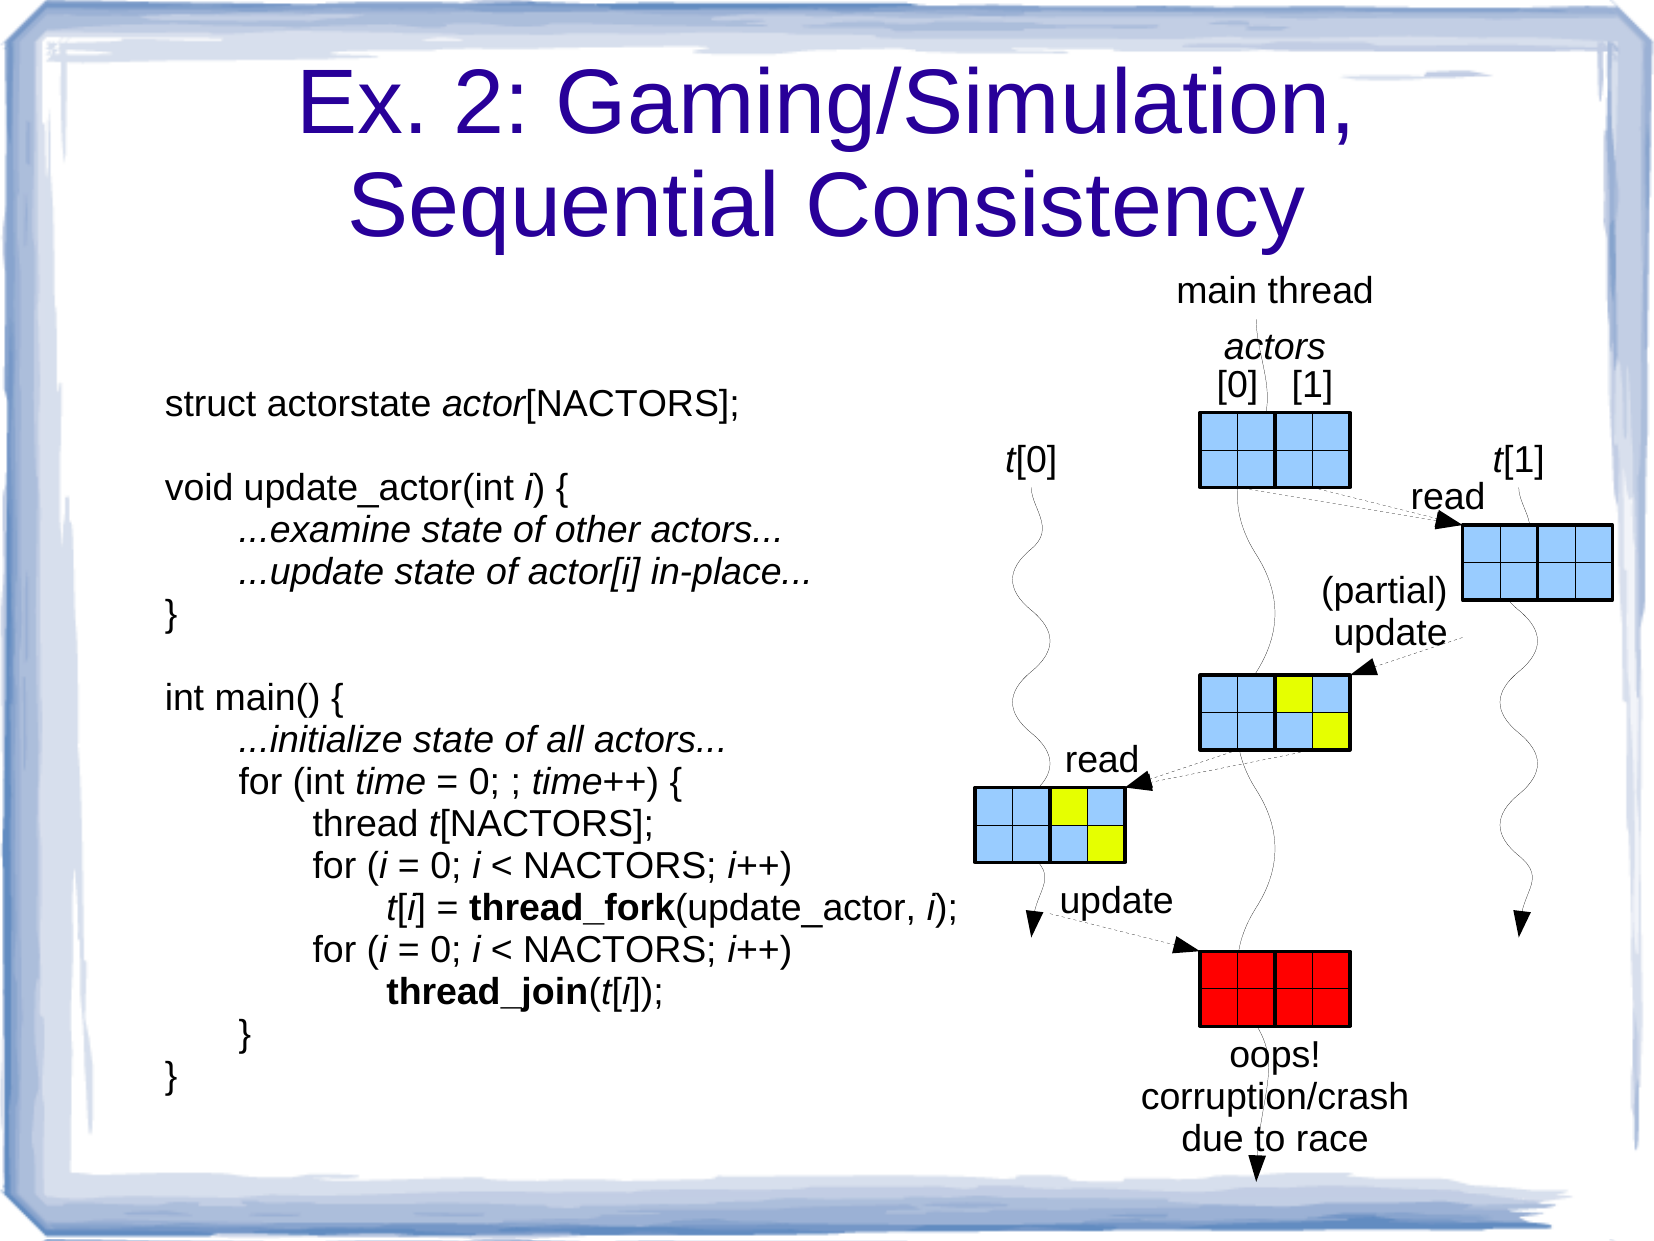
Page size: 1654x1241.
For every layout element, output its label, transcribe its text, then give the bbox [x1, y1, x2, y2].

text_box main thread [1125, 262, 1426, 320]
text_box [1277, 414, 1348, 486]
text_box read [1050, 730, 1201, 788]
text_box [1202, 414, 1273, 486]
text_box [1202, 953, 1273, 1025]
text_box read [1350, 468, 1501, 526]
text_box [1277, 953, 1348, 1025]
text_box struct actorstate actor[NACTORS]; void update_actor(int i) { ...examine state of other actors... ...update state of actor[i] in-place... } int main() { ...initialize state of all actors... for (int time = 0; ; time++) { thread t[NACTORS]; for (i = 0; i < NACTORS; i++) t[i] = thread_fork(update_actor, i); for (i = 0; i < NACTORS; i++) thread_join(t[i]); } } [150, 375, 1013, 1146]
text_box [1052, 789, 1123, 861]
text_box [0] [1200, 355, 1275, 413]
text_box [1202, 677, 1273, 748]
text_box [1464, 527, 1536, 598]
text_box [1] [1275, 355, 1351, 413]
text_box update [1044, 872, 1195, 930]
text_box t[0] [1013, 430, 1088, 488]
text_box t[1] [1462, 430, 1576, 488]
text_box [977, 789, 1048, 861]
text_box [1539, 527, 1611, 598]
title Ex. 2: Gaming/Simulation, Sequential Consistency [82, 50, 1571, 256]
text_box oops! corruption/crash due to race [1087, 1026, 1463, 1167]
text_box actors [1200, 320, 1351, 355]
text_box (partial) update [1275, 562, 1463, 662]
text_box [1277, 677, 1348, 748]
picture [0, 0, 1654, 1241]
